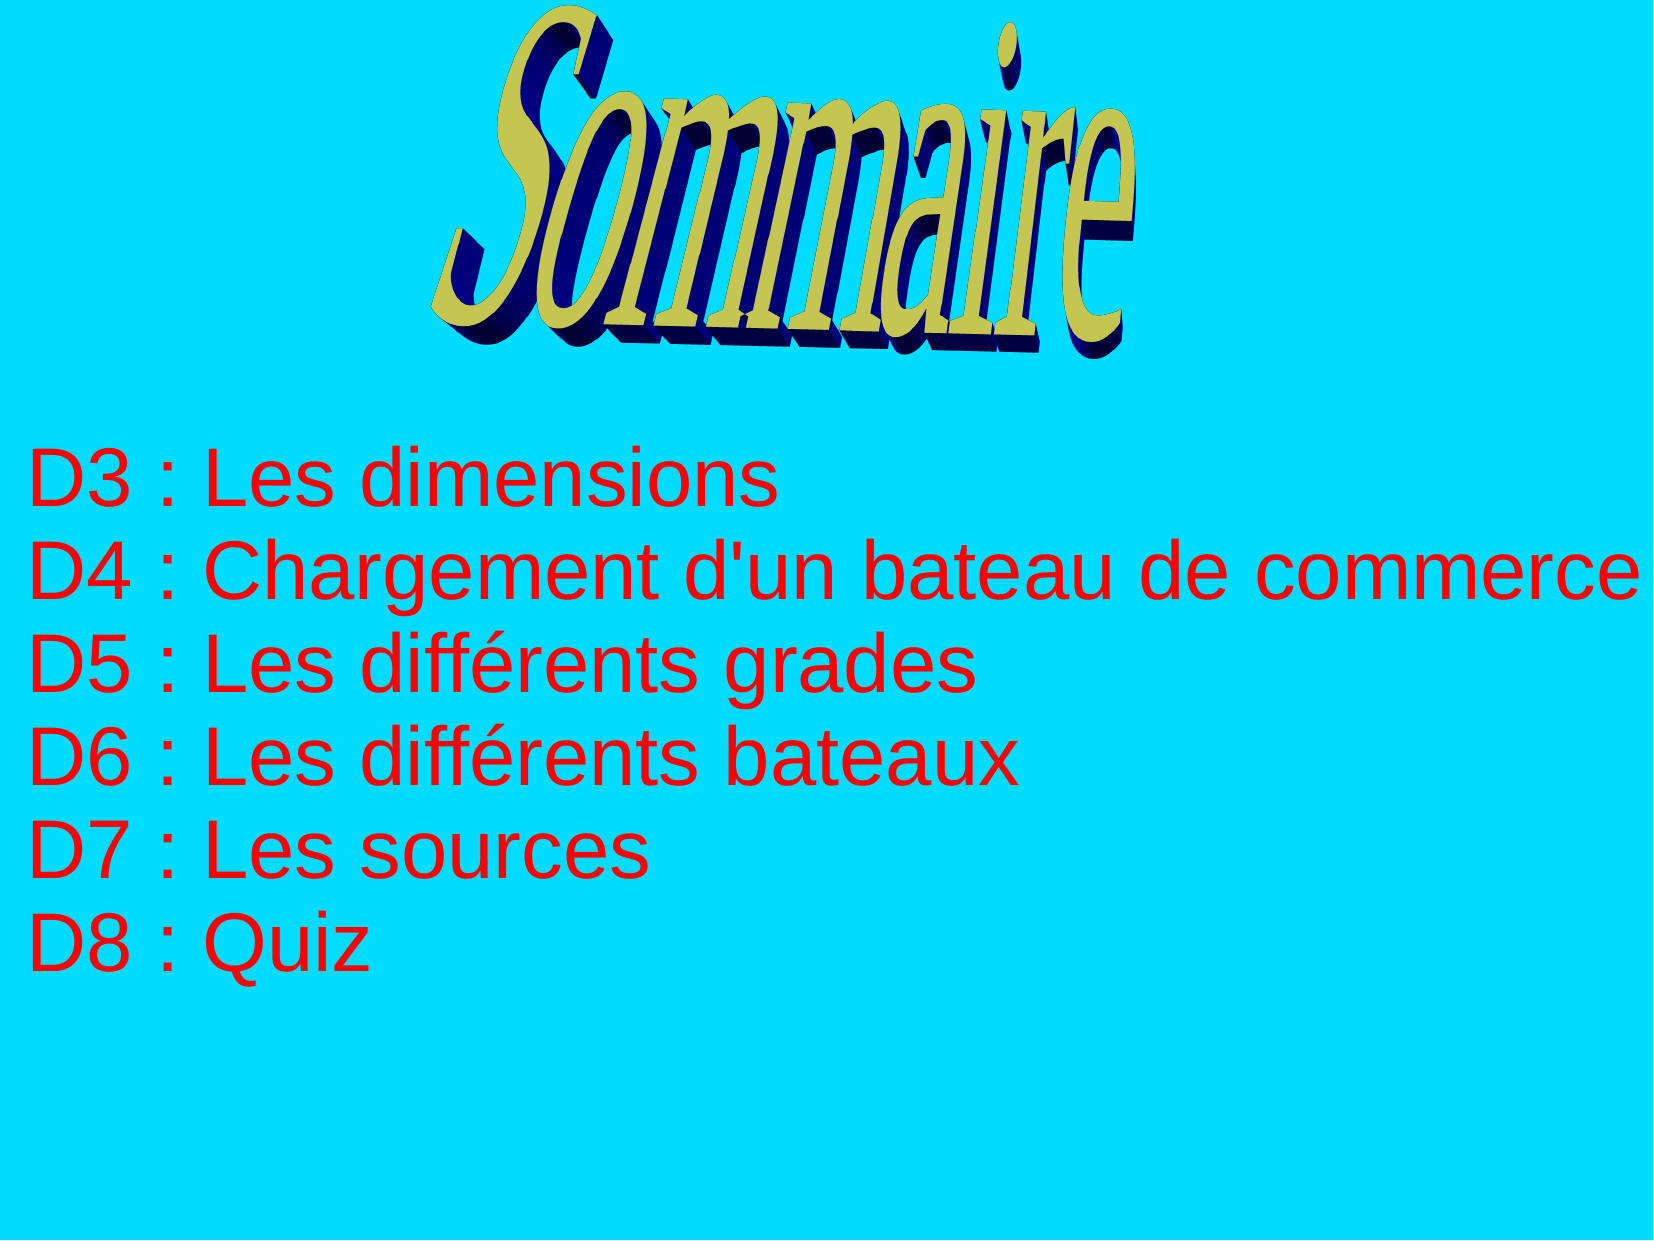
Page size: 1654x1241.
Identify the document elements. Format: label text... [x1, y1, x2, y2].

text_box D3 : Les dimensions D4 : Chargement d'un bateau de commerce D5 : Les différents grades D6 : Les différents bateaux D7 : Les sources D8 : Quiz [11, 330, 1654, 1090]
